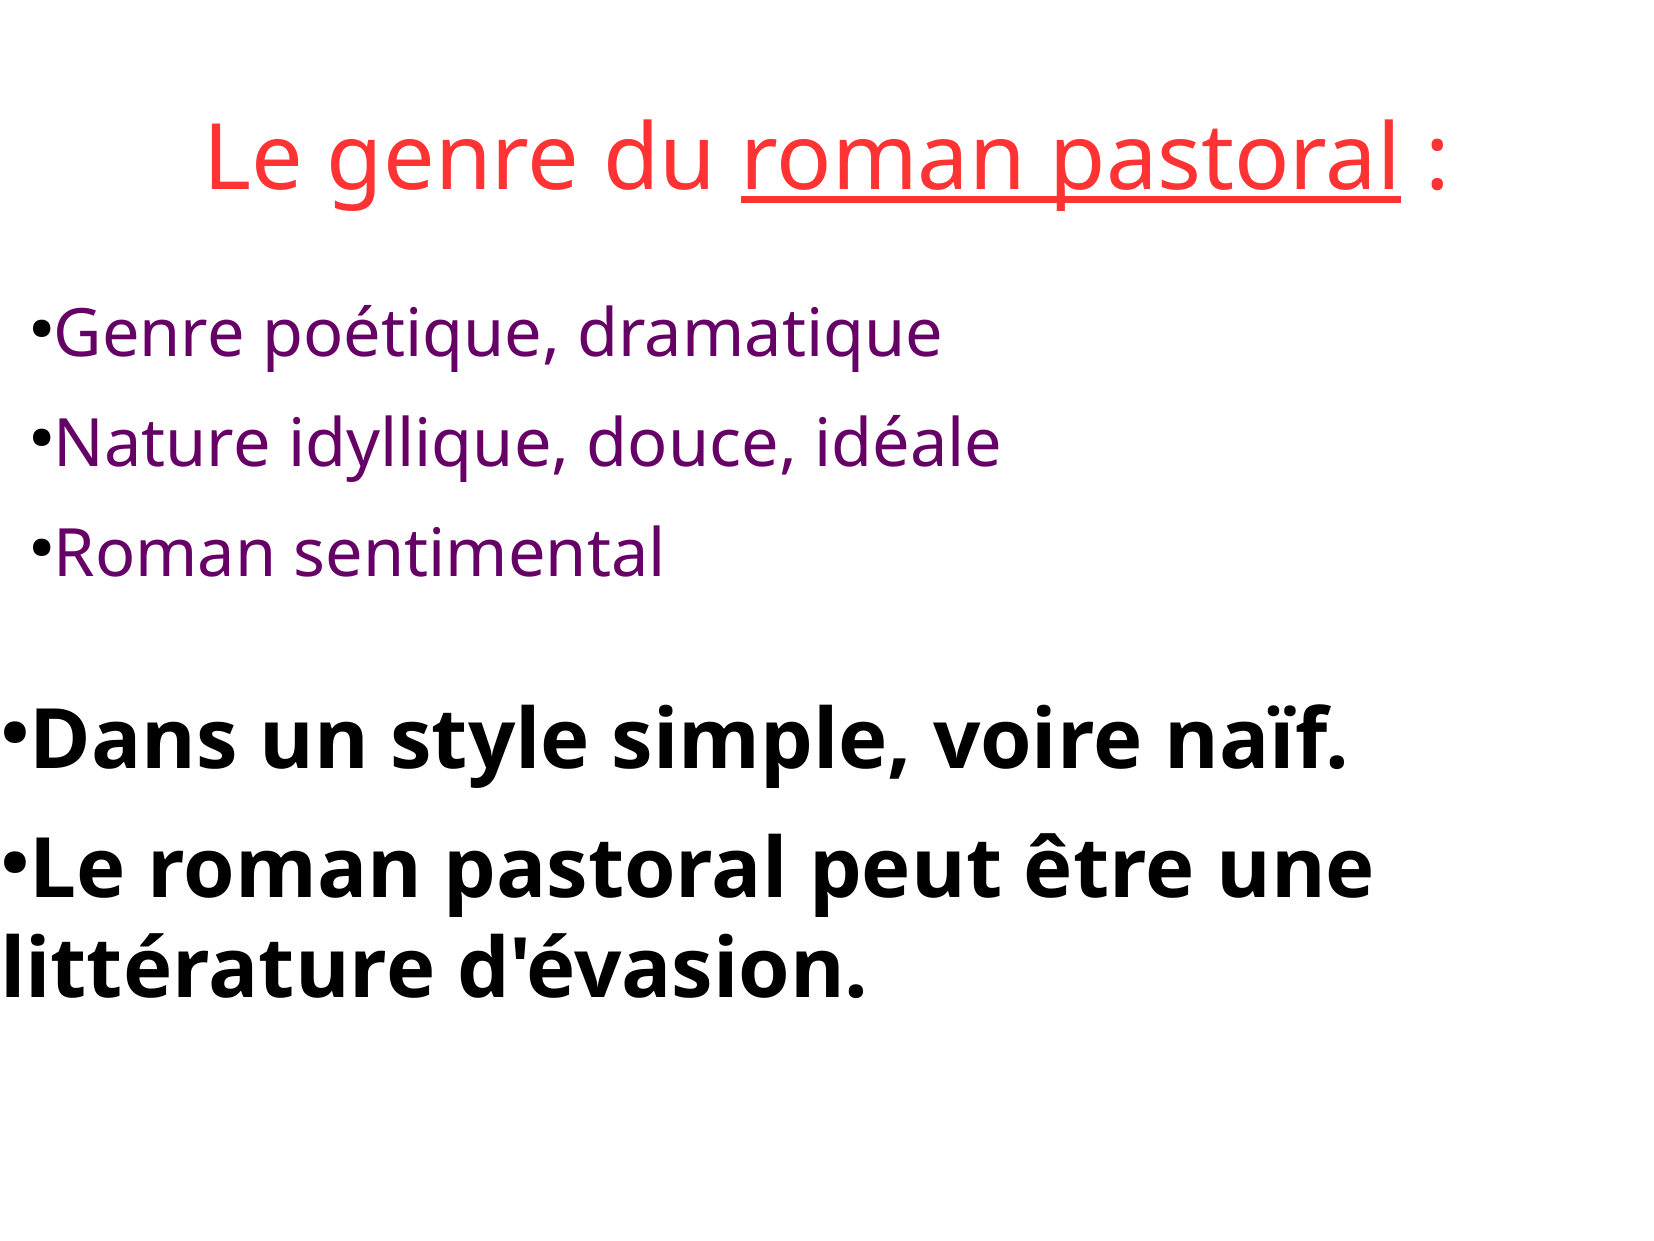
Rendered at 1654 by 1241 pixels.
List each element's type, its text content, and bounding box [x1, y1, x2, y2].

list Dans un style simple, voire naïf. Le roman pastoral peut être une littérature d'évasion. [0, 685, 1648, 1076]
title Le genre du roman pastoral : [82, 49, 1571, 257]
list Genre poétique, dramatique Nature idyllique, douce, idéale Roman sentimental [29, 290, 1028, 615]
